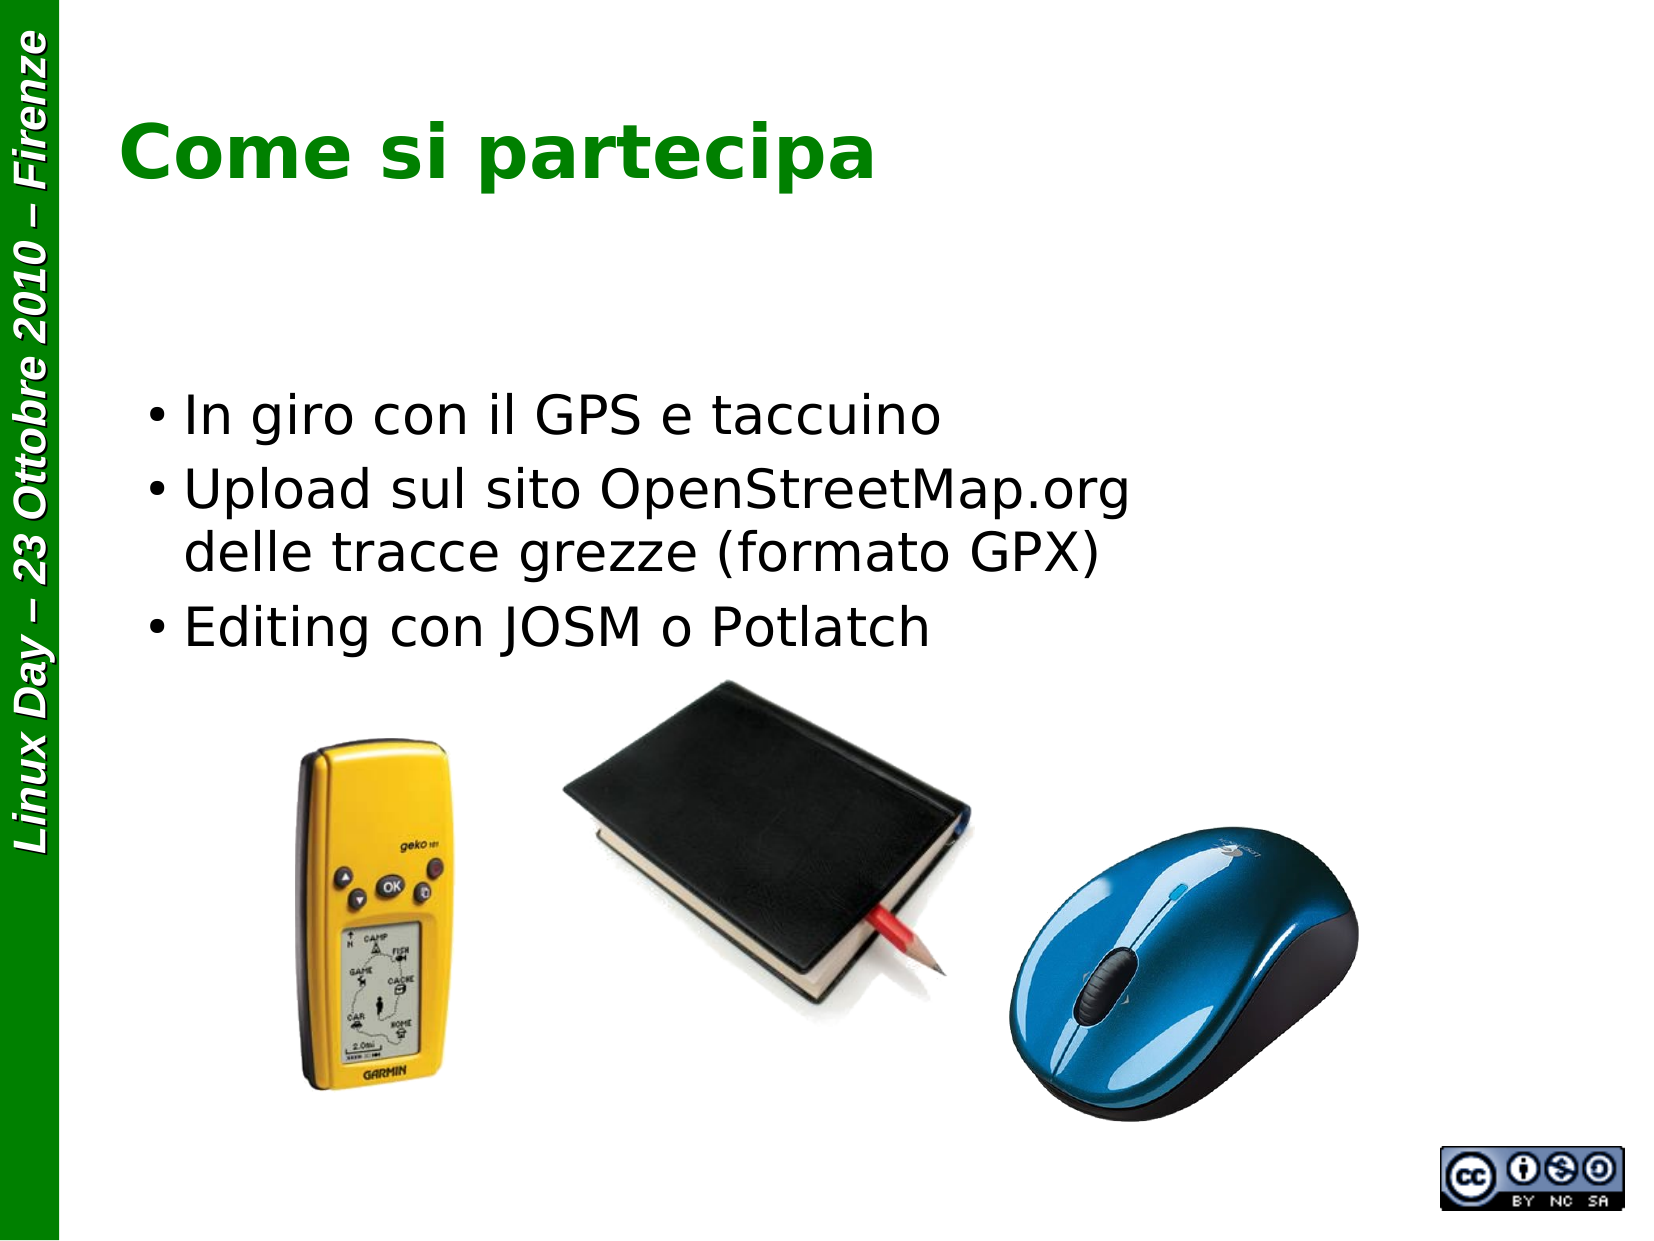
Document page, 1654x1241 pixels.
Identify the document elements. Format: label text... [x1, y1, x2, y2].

picture [295, 738, 456, 1093]
picture [1440, 1146, 1625, 1211]
title Come si partecipa [118, 56, 1306, 249]
list In giro con il GPS e taccuino Upload sul sito OpenStreetMap.org delle tracce grezze (formato GPX) Editing con JOSM o Potlatch [147, 383, 1571, 1109]
picture [1009, 826, 1359, 1123]
picture [561, 679, 975, 1027]
